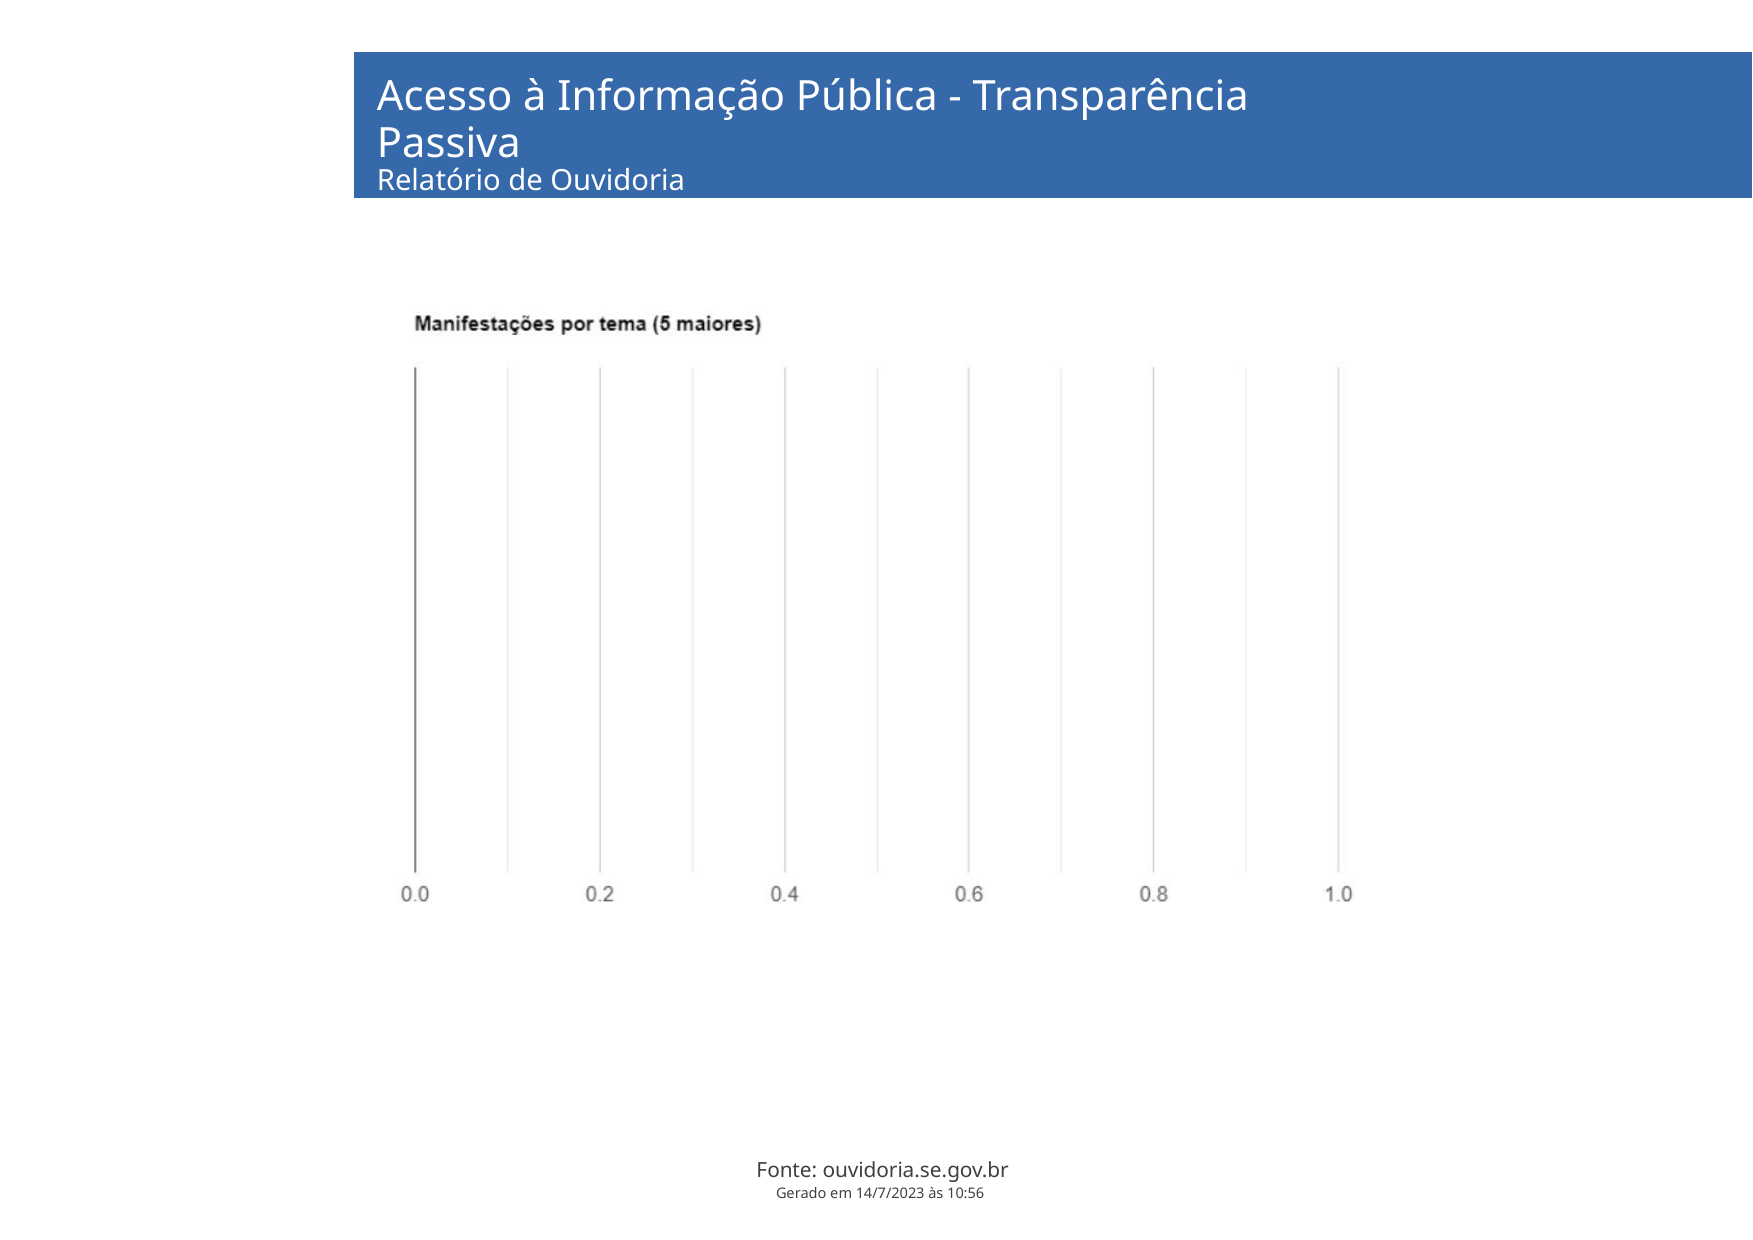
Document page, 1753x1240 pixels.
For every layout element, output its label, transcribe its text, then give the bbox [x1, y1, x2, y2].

text_box Fonte: ouvidoria.se.gov.br Gerado em 14/7/2023 às 10:56 [756, 1158, 1023, 1202]
text_box [155, 211, 1599, 1028]
text_box [354, 52, 1752, 198]
text_box Acesso à Informação Pública - Transparência Passiva Relatório de Ouvidoria EMSETUR - Junho a Junho de 2023 [376, 72, 1403, 228]
